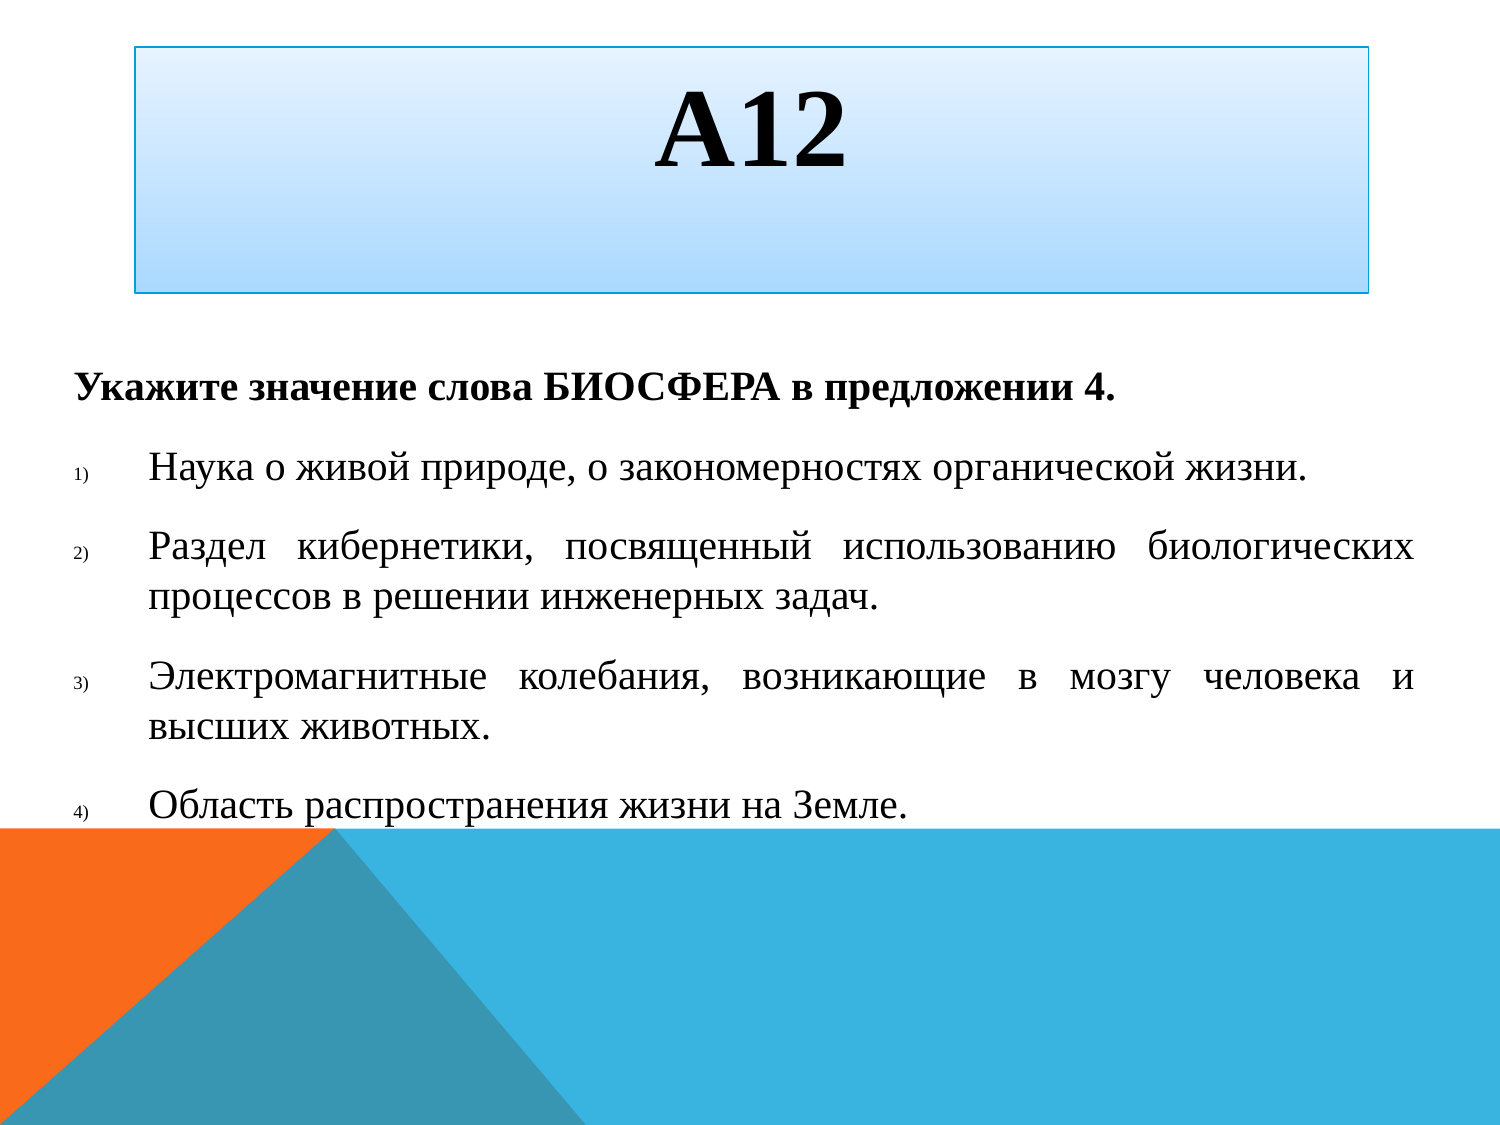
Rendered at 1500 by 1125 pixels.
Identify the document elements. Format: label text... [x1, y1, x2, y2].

list Укажите значение слова БИОСФЕРА в предложении 4. Наука о живой природе, о закономерностях органической жизни. Раздел кибернетики, посвященный использованию биологических процессов в решении инженерных задач. Электромагнитные колебания, возникающие в мозгу человека и высших животных. Область распространения жизни на Земле. [58, 351, 1430, 809]
title А12 [135, 46, 1369, 293]
